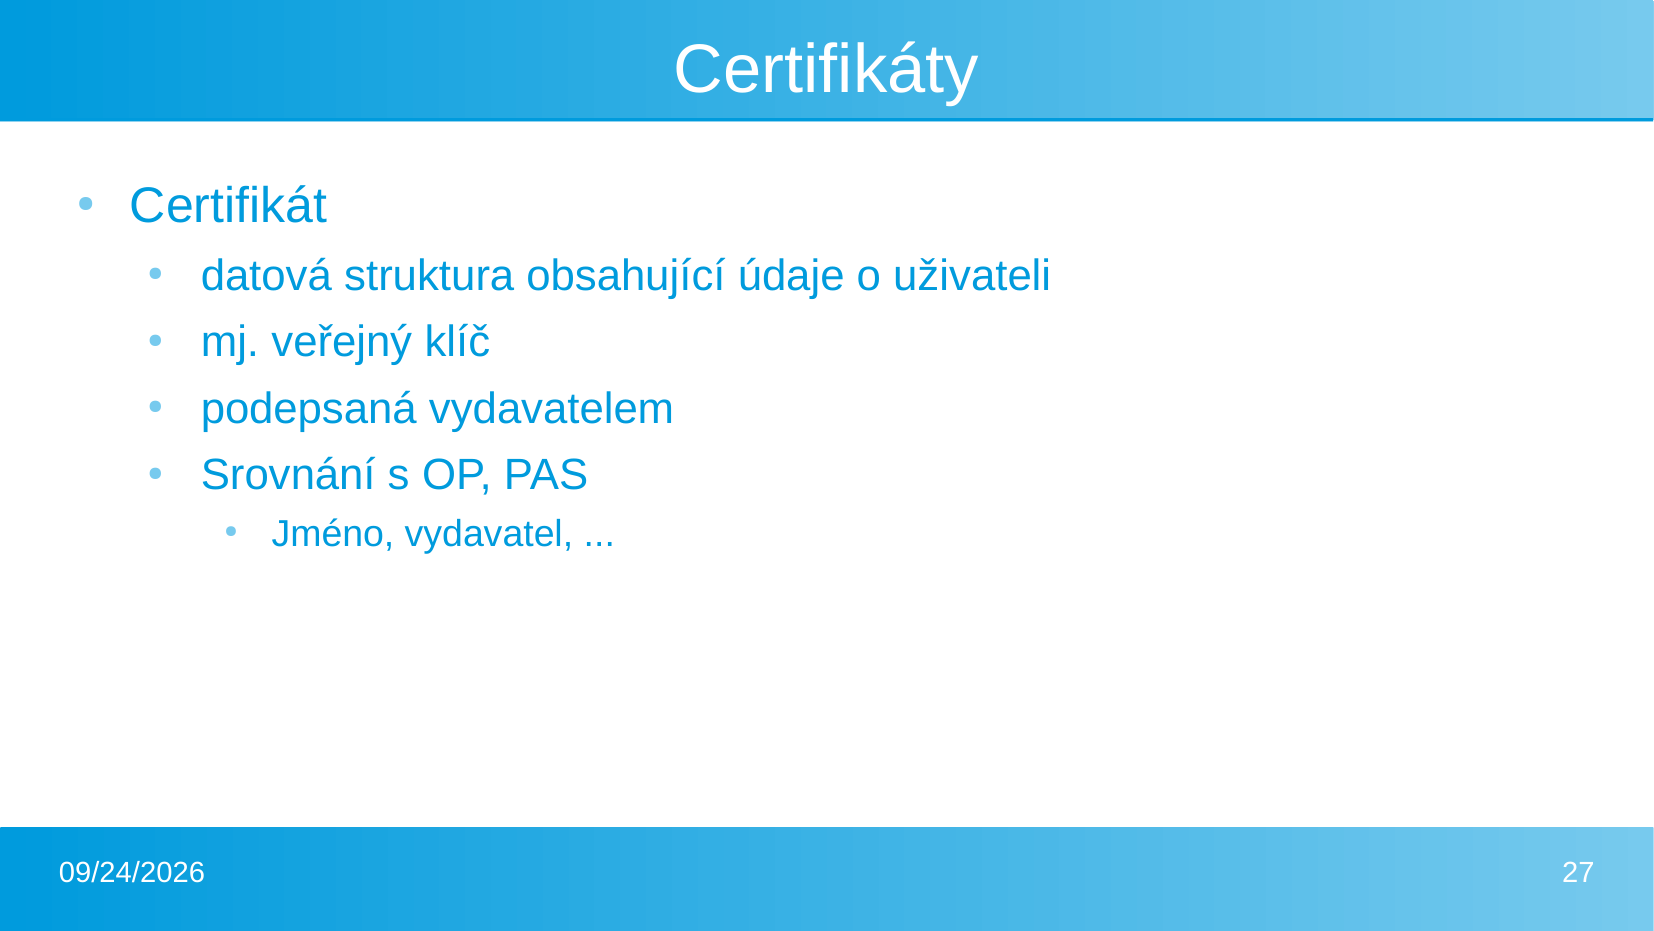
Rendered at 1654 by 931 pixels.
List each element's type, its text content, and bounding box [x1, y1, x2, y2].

title Certifikáty [59, 29, 1595, 108]
list Certifikát datová struktura obsahující údaje o uživateli mj. veřejný klíč podepsaná vydavatelem Srovnání s OP, PAS Jméno, vydavatel, ... [59, 177, 1595, 768]
